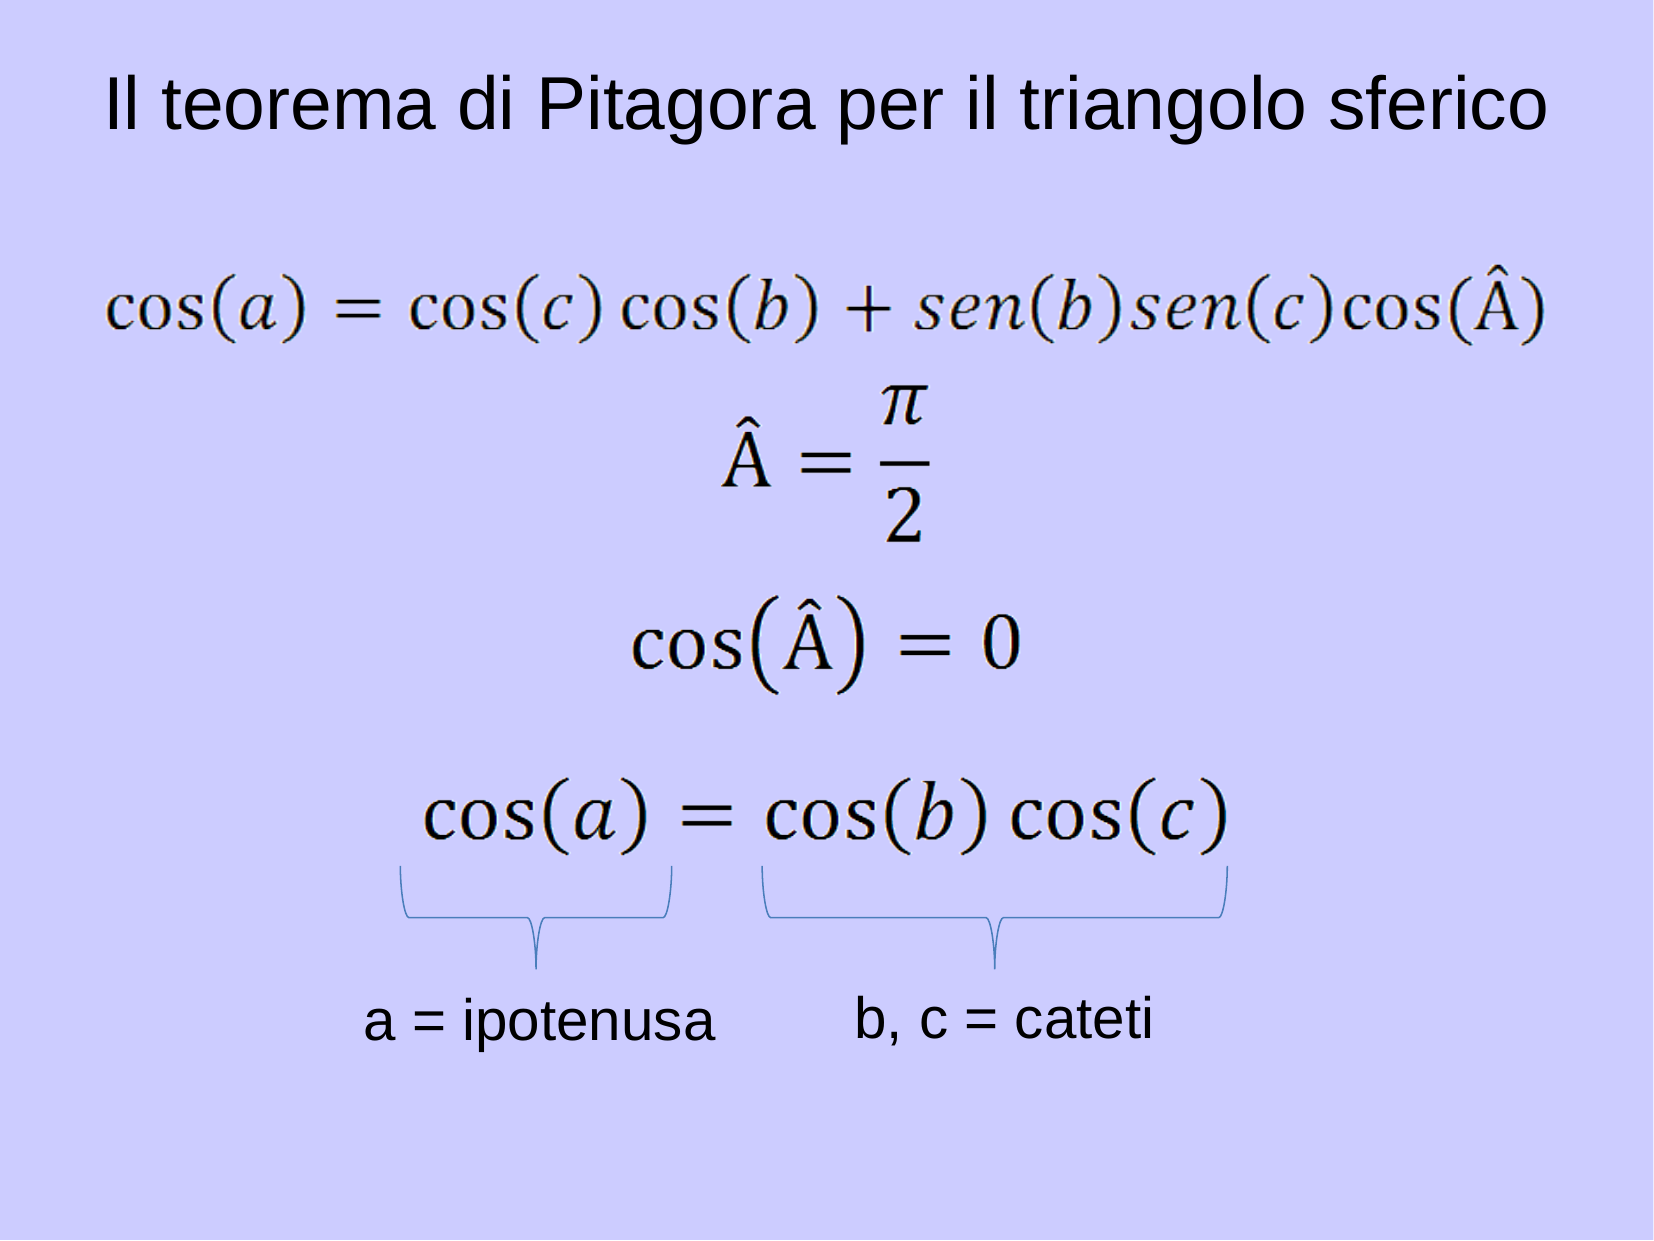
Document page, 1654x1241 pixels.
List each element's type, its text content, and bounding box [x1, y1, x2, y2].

text_box Il teorema di Pitagora per il triangolo sferico [0, 0, 1654, 207]
picture [629, 585, 1024, 712]
picture [421, 762, 1232, 875]
picture [721, 375, 932, 558]
text_box b, c = cateti [839, 977, 1228, 1059]
picture [104, 258, 1550, 363]
text_box a = ipotenusa [348, 979, 737, 1061]
